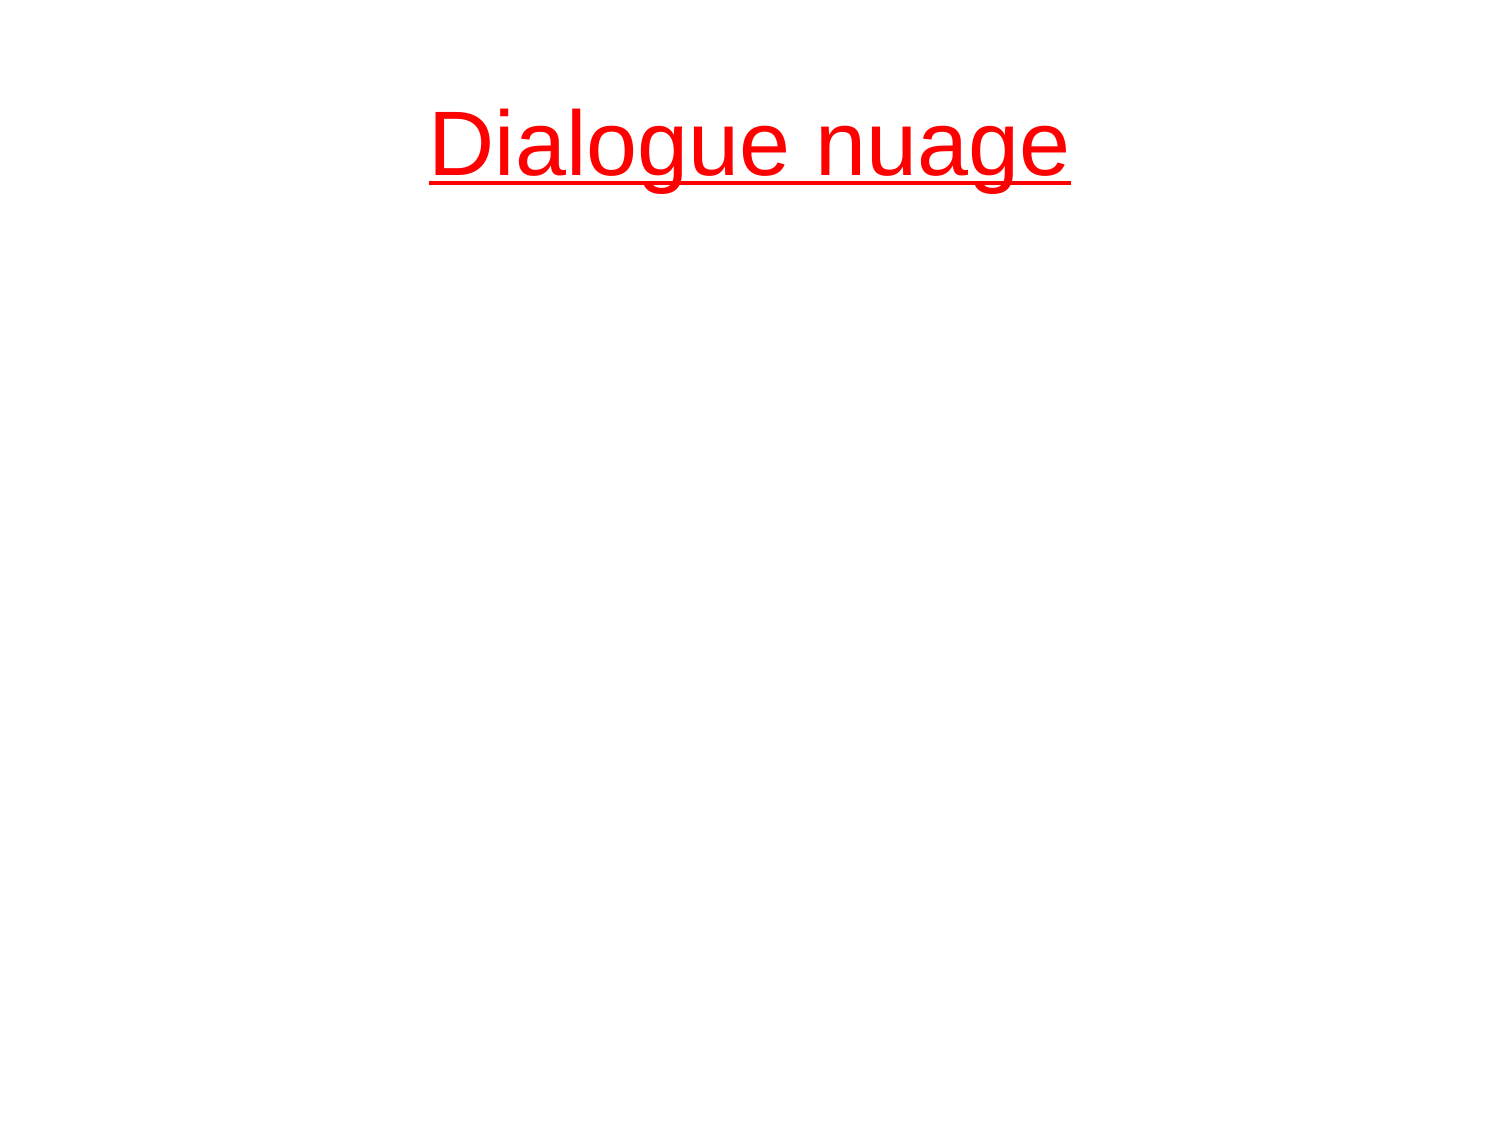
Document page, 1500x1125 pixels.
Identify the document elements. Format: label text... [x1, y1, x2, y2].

title Dialogue nuage [75, 45, 1426, 233]
